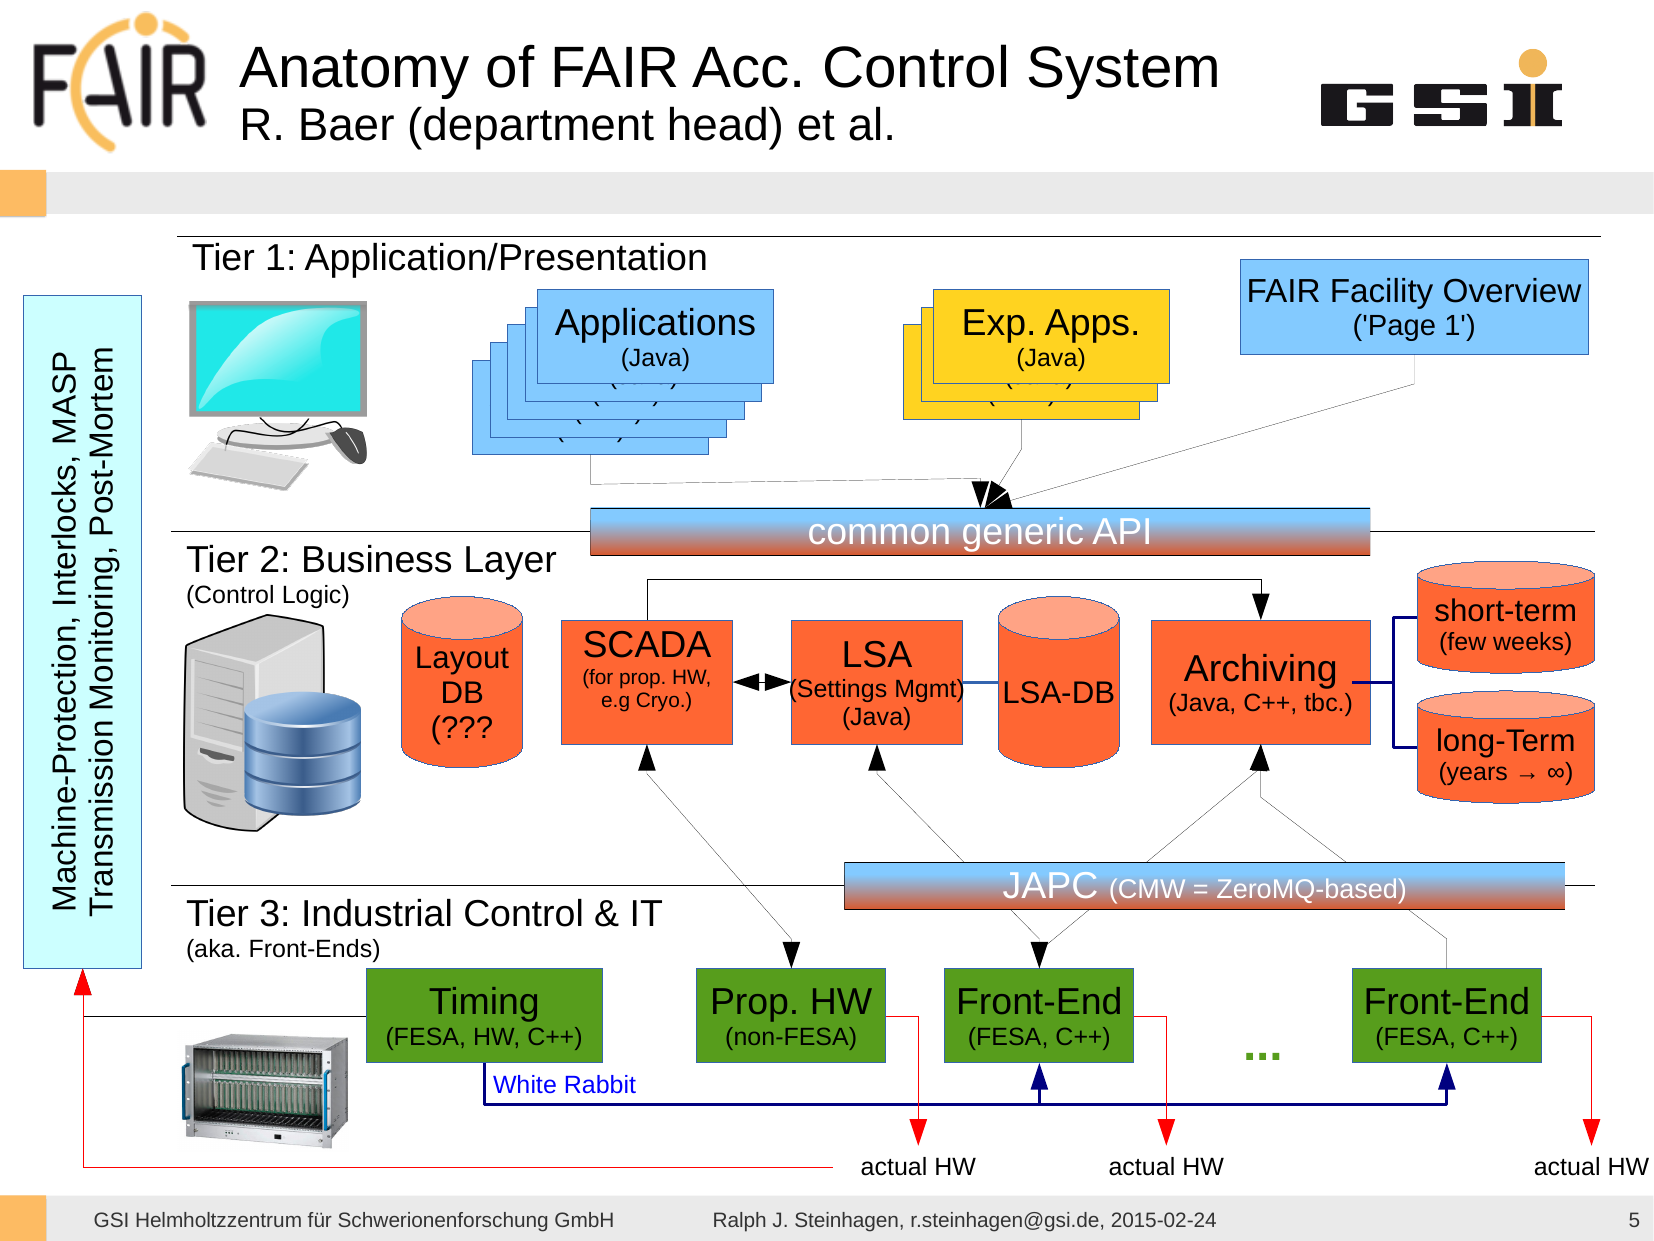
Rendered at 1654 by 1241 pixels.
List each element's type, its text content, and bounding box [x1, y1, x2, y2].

text_box Layout DB (??? [401, 620, 523, 768]
text_box Machine-Protection, Interlocks, MASP Transmission Monitoring, Post-Mortem [23, 295, 142, 969]
title Anatomy of FAIR Acc. Control System R. Baer (department head) et al. [239, 23, 1301, 162]
text_box common generic API [590, 507, 1371, 556]
text_box Prio. II [401, 596, 523, 640]
text_box actual HW [832, 1145, 1004, 1189]
text_box Timing (FESA, HW, C++) [366, 968, 603, 1063]
text_box Front-End (FESA, C++) [1352, 968, 1542, 1063]
text_box Applications (Java) [537, 289, 774, 384]
text_box Applications (Java) [903, 324, 1140, 420]
text_box Applications (Java) [472, 360, 709, 455]
picture [177, 1030, 349, 1152]
text_box Exp. Apps. (Java) [933, 289, 1170, 384]
text_box ... [1228, 1009, 1329, 1087]
text_box Archiving (Java, C++, tbc.) [1151, 620, 1371, 745]
picture [188, 301, 367, 491]
text_box Applications (Java) [525, 307, 762, 402]
picture [33, 10, 207, 155]
text_box Prop. HW (non-FESA) [696, 968, 886, 1063]
text_box actual HW [1505, 1145, 1654, 1189]
text_box Applications (Java) [507, 324, 745, 420]
text_box FAIR Facility Overview ('Page 1') [1240, 259, 1589, 355]
text_box SIS18 [1417, 561, 1595, 590]
text_box SCADA (for prop. HW, e.g Cryo.) [561, 620, 733, 745]
text_box LSA (Settings Mgmt) (Java) [791, 620, 963, 745]
text_box Applications (Java) [921, 307, 1158, 402]
text_box JAPC (CMW = ZeroMQ-based) [844, 862, 1565, 910]
text_box SIS100 [1417, 690, 1595, 719]
picture [1319, 46, 1564, 129]
picture [183, 614, 361, 832]
text_box Front-End (FESA, C++) [944, 968, 1134, 1063]
text_box LSA-DB [998, 619, 1120, 768]
text_box ESR [998, 596, 1120, 640]
text_box actual HW [1080, 1145, 1252, 1189]
text_box long-Term (years → ∞) [1417, 707, 1595, 804]
text_box Applications (Java) [490, 342, 727, 438]
text_box short-term (few weeks) [1417, 577, 1595, 674]
text_box White Rabbit [478, 1062, 653, 1106]
